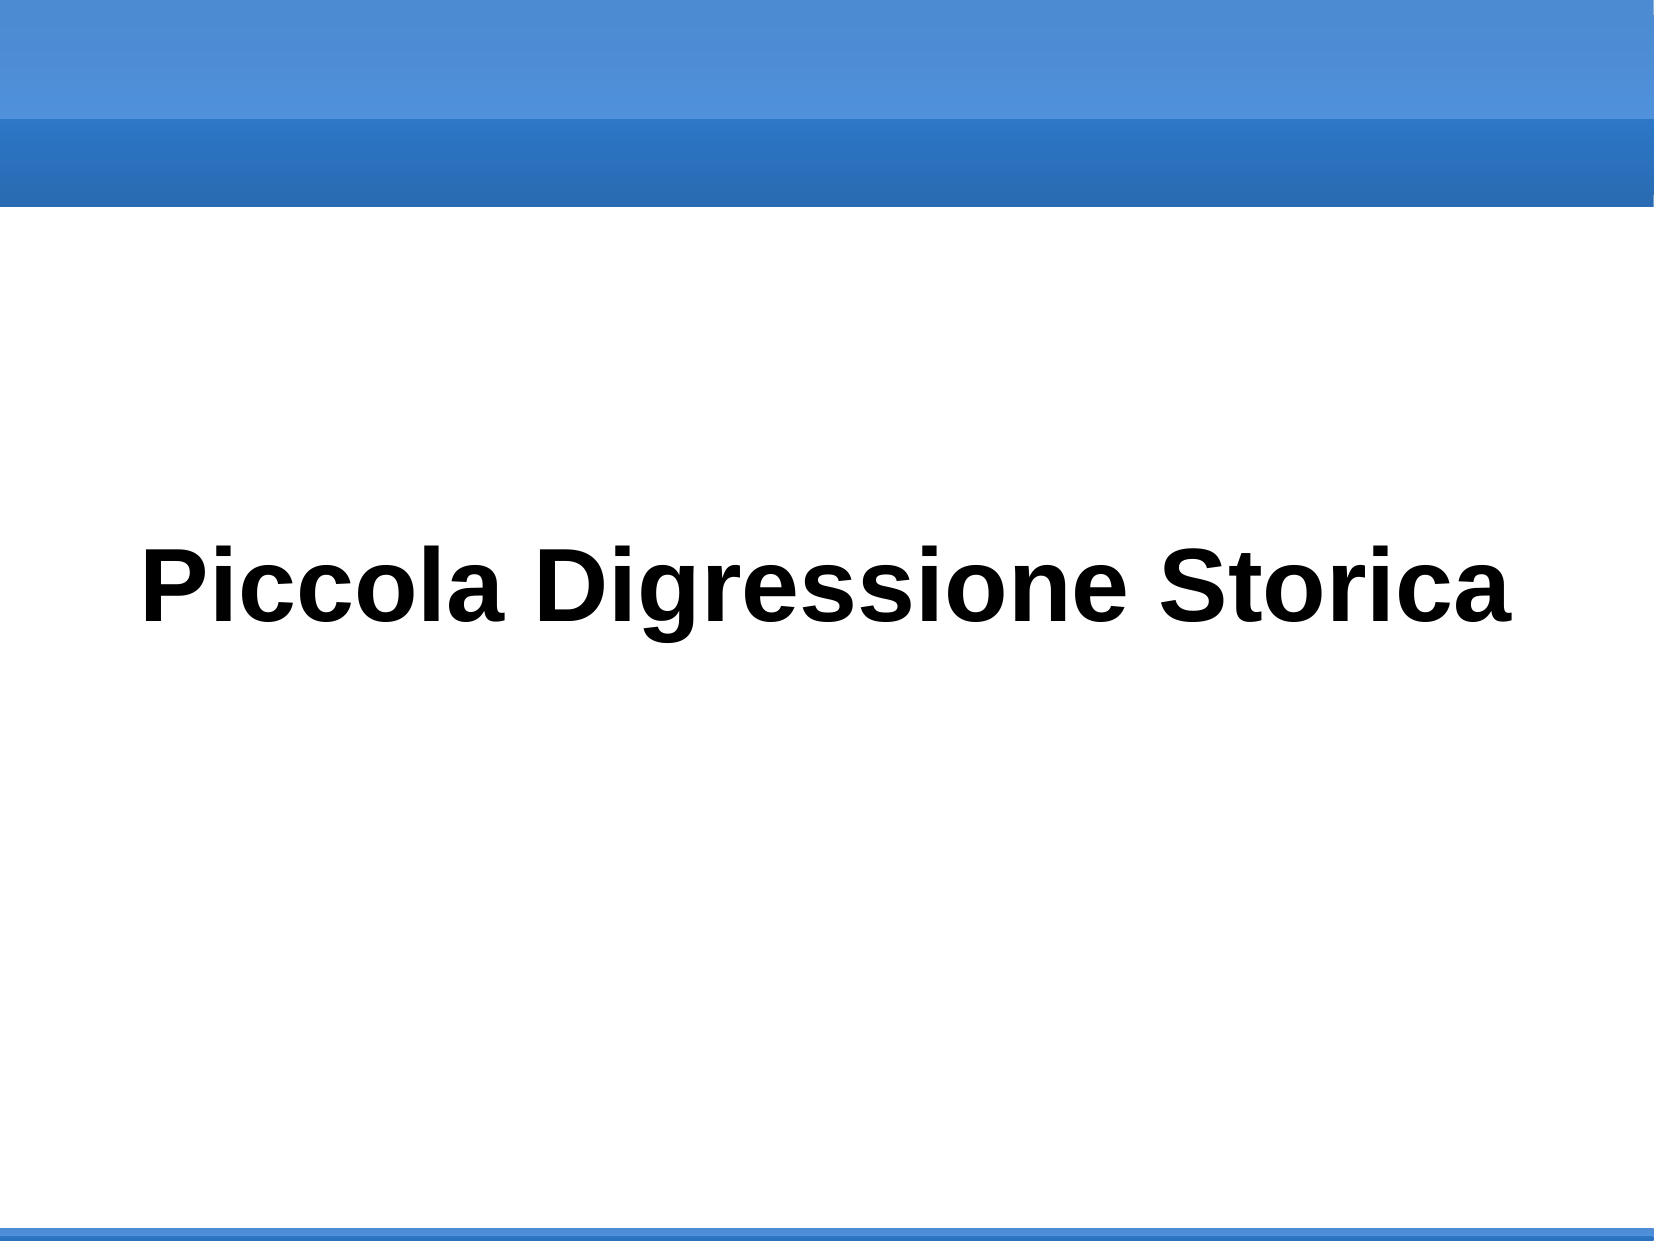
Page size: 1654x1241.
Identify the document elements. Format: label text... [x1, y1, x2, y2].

title Piccola Digressione Storica [32, 475, 1622, 713]
